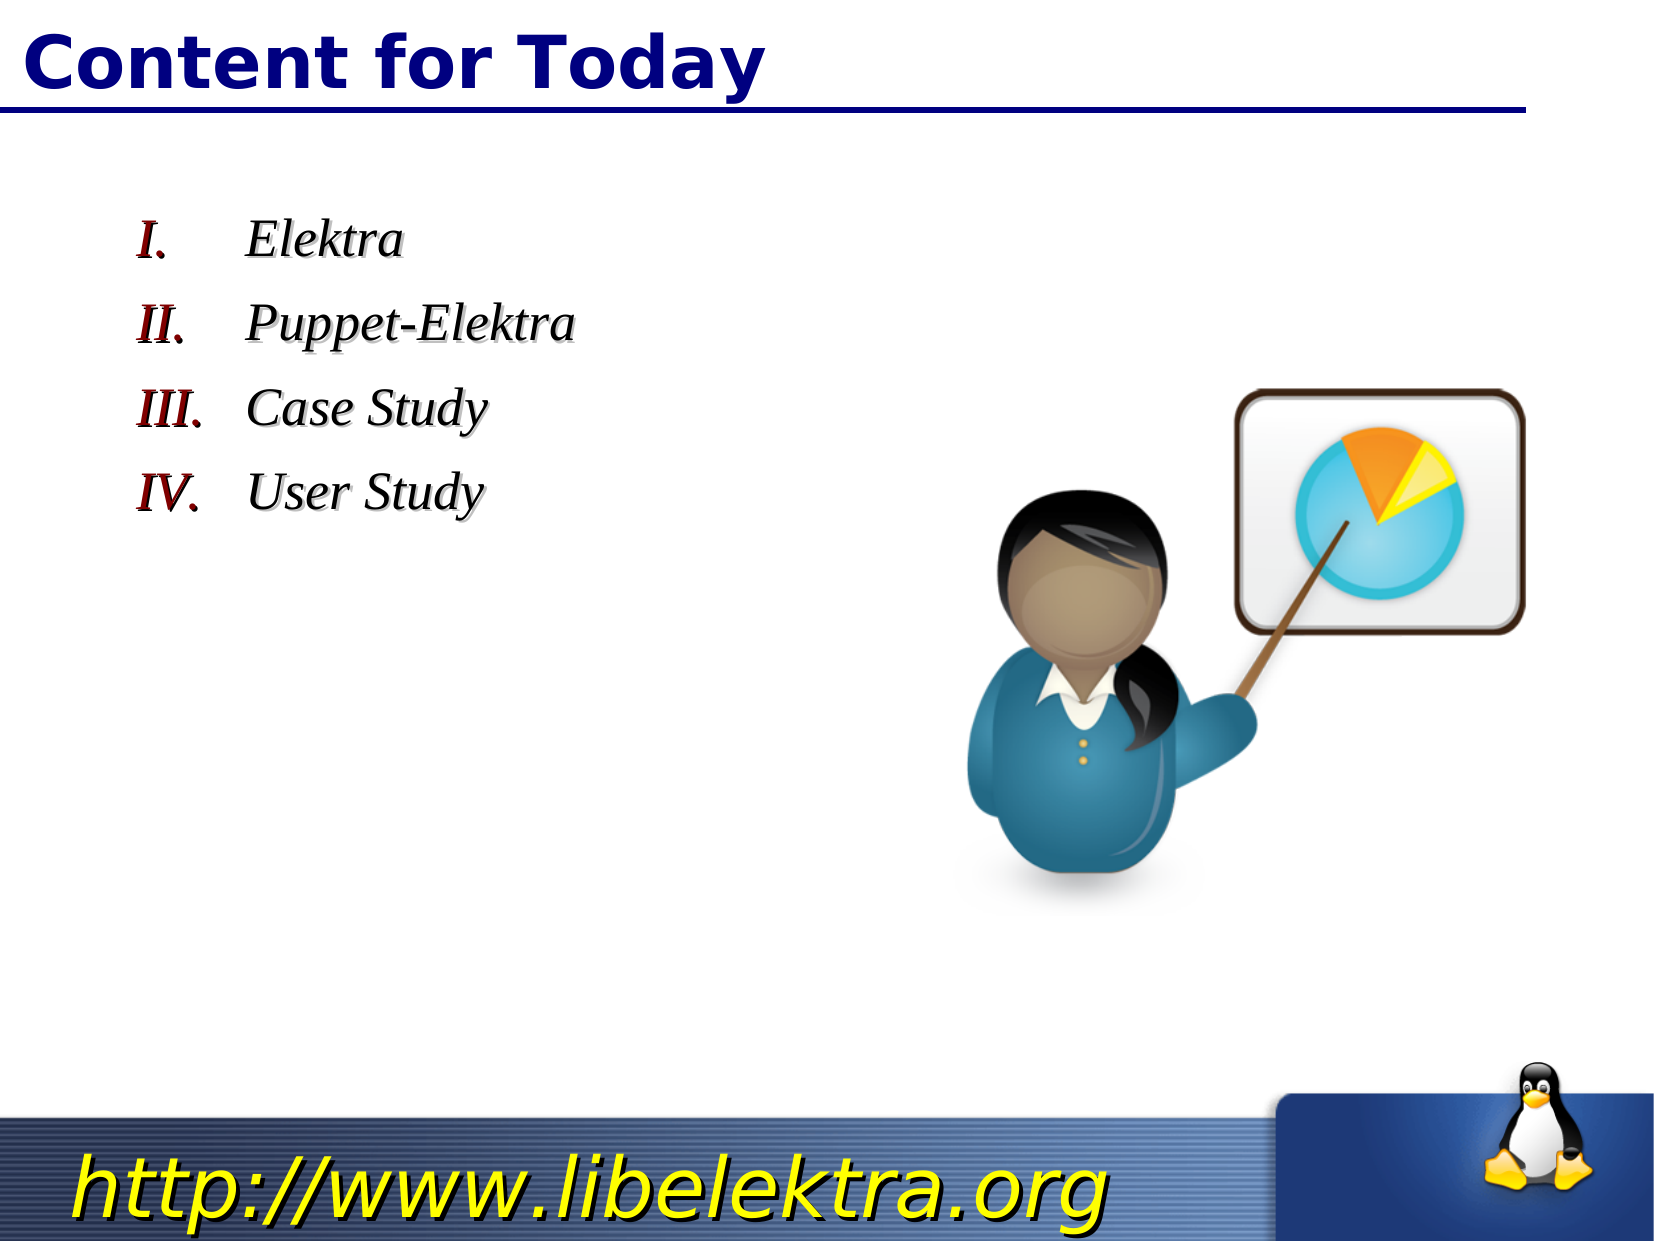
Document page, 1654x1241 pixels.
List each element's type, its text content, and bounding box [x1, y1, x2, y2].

picture [0, 1061, 1654, 1241]
list Elektra Puppet-Elektra Case Study User Study [121, 196, 1614, 993]
text_box Content for Today [22, 14, 1611, 111]
